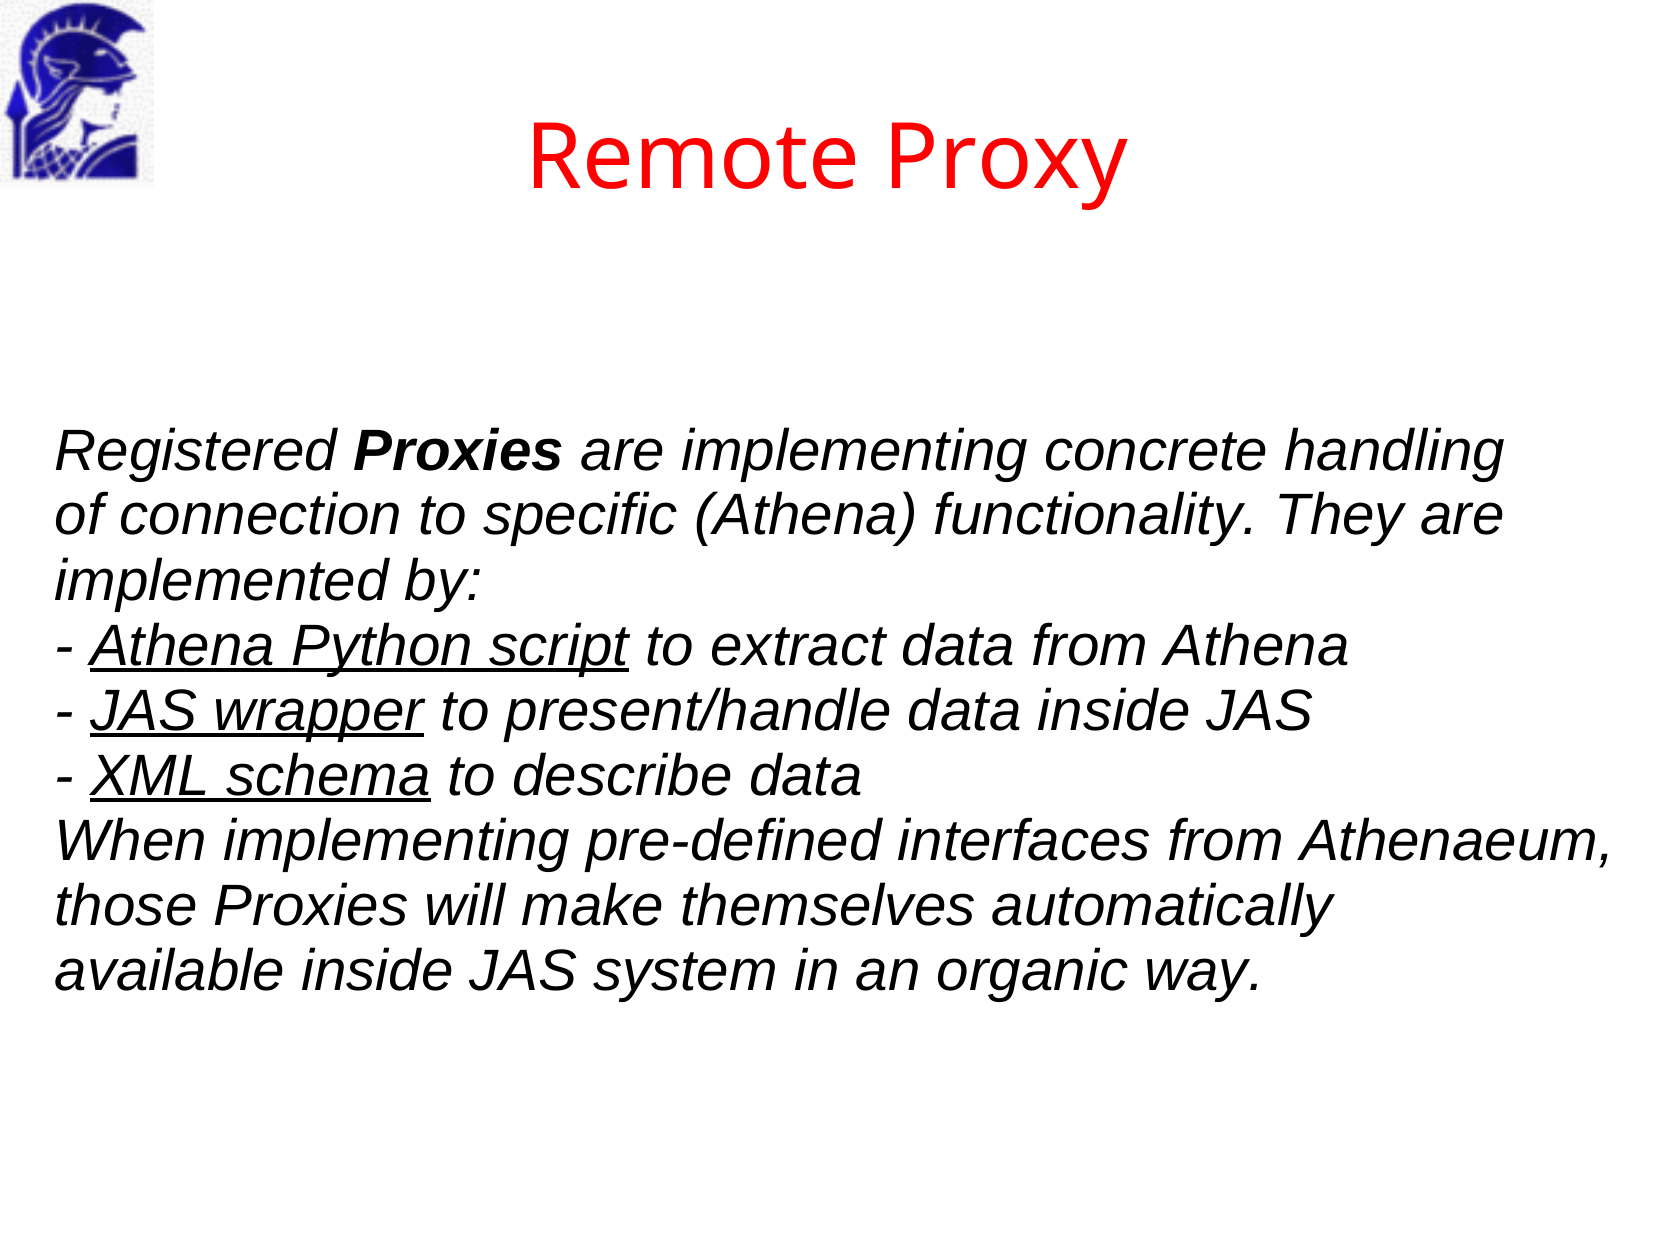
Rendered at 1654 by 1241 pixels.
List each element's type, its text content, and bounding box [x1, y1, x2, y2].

text_box Registered Proxies are implementing concrete handling of connection to specific (Athena) functionality. They are implemented by: - Athena Python script to extract data from Athena - JAS wrapper to present/handle data inside JAS - XML schema to describe data When implementing pre-defined interfaces from Athenaeum, those Proxies will make themselves automatically available inside JAS system in an organic way. [39, 409, 1629, 1010]
picture [0, 0, 154, 188]
title Remote Proxy [82, 49, 1571, 257]
